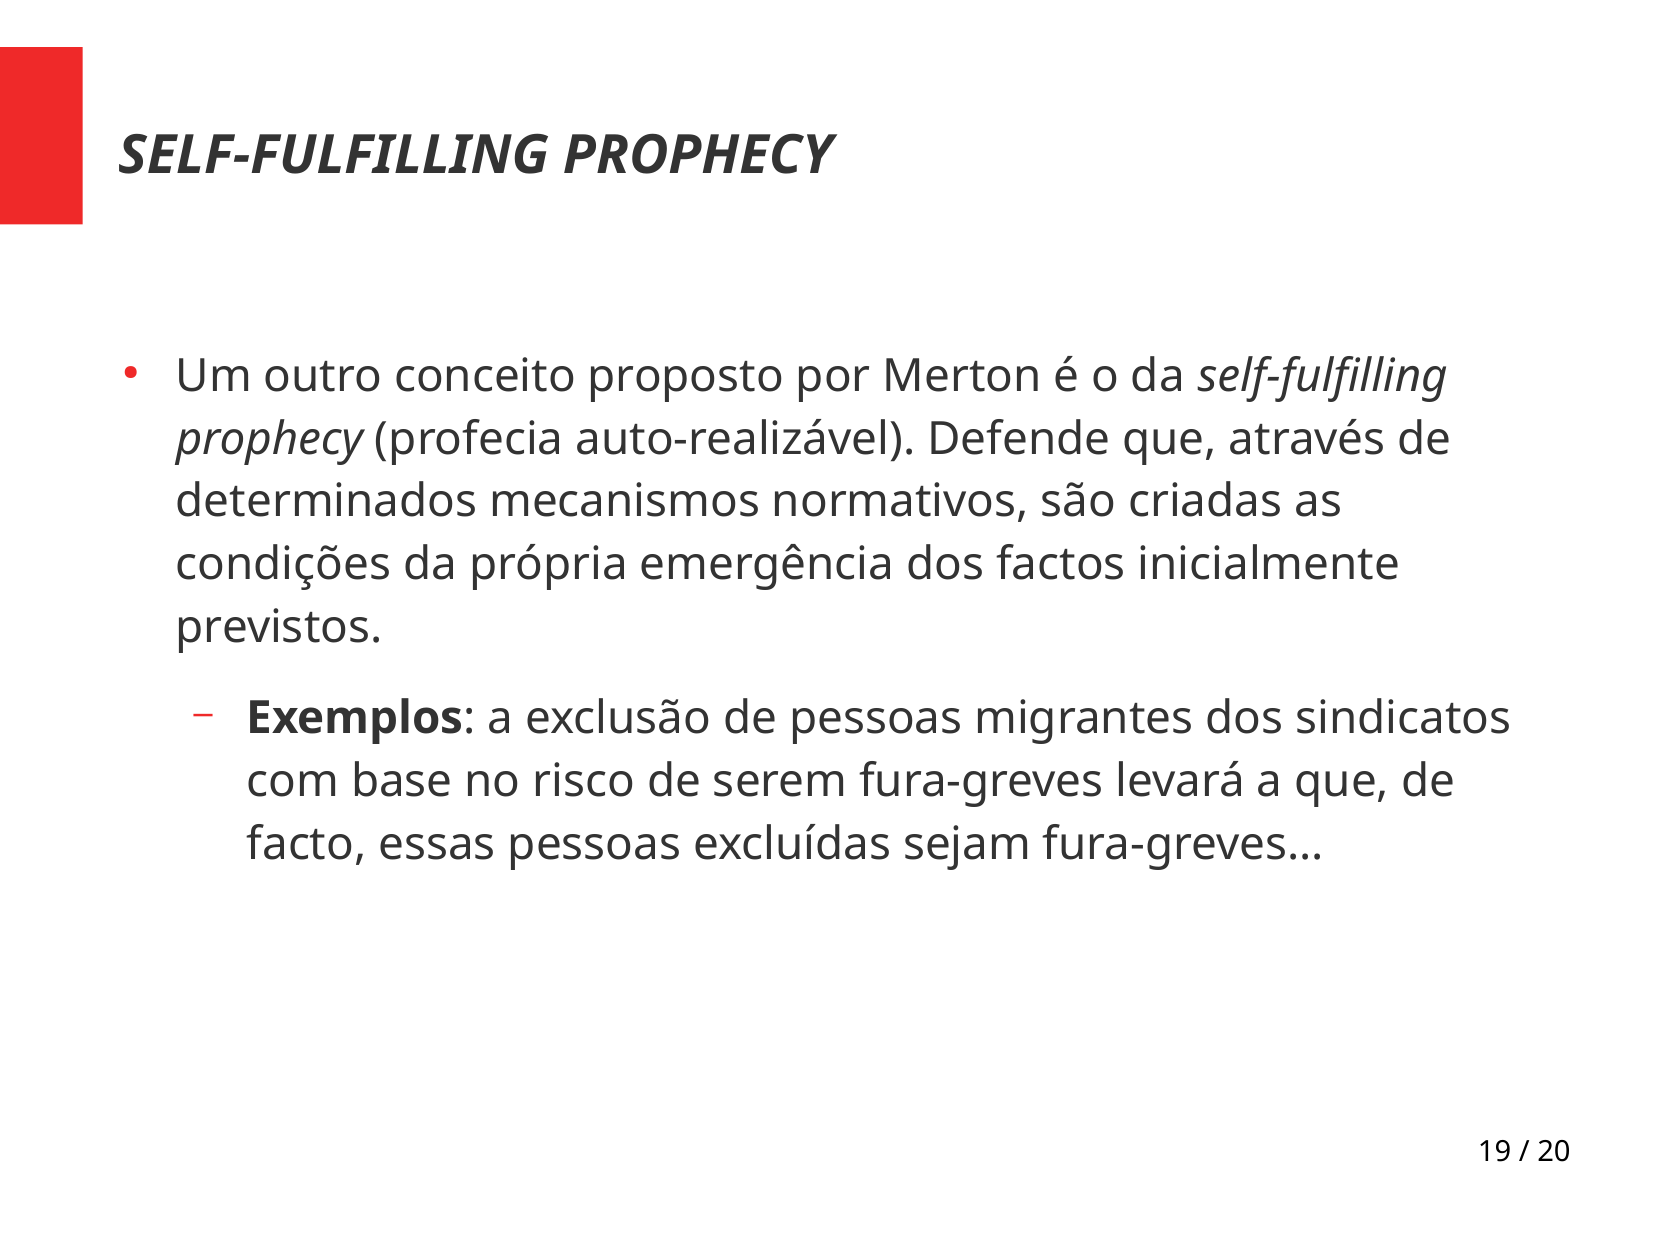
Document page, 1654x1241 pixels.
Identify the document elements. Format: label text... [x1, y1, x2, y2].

list Um outro conceito proposto por Merton é o da self-fulfilling prophecy (profecia auto-realizável). Defende que, através de determinados mecanismos normativos, são criadas as condições da própria emergência dos factos inicialmente previstos. Exemplos: a exclusão de pessoas migrantes dos sindicatos com base no risco de serem fura-greves levará a que, de facto, essas pessoas excluídas sejam fura-greves... [105, 256, 1523, 976]
title SELF-FULFILLING PROPHECY [118, 49, 1571, 257]
